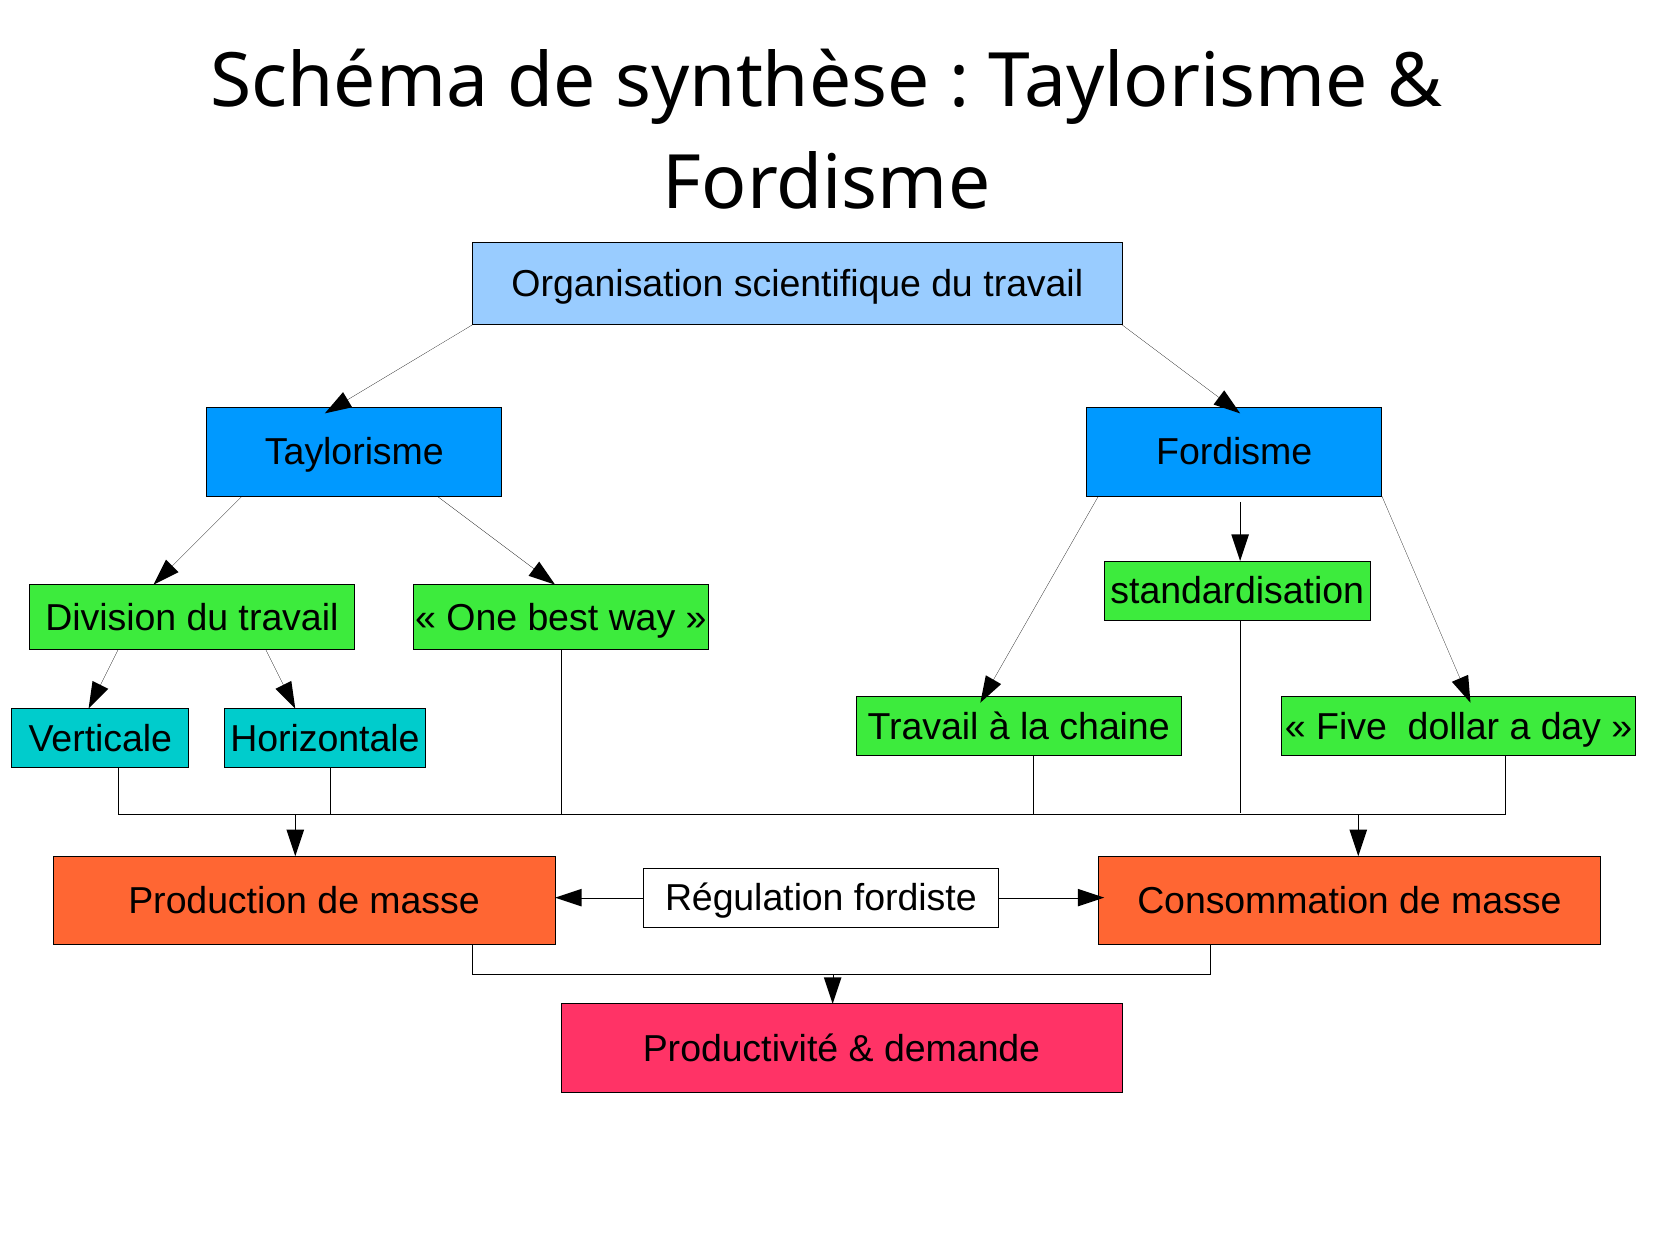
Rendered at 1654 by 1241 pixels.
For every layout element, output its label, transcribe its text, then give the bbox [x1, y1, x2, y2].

text_box Verticale [11, 708, 189, 768]
text_box Productivité & demande [561, 1003, 1123, 1093]
title Schéma de synthèse : Taylorisme & Fordisme [82, 49, 1571, 207]
text_box Fordisme [1086, 407, 1382, 497]
text_box Organisation scientifique du travail [472, 242, 1123, 325]
text_box Taylorisme [206, 407, 502, 497]
text_box standardisation [1104, 561, 1371, 621]
text_box « One best way » [413, 584, 709, 650]
text_box Régulation fordiste [643, 868, 999, 928]
text_box Horizontale [224, 708, 426, 768]
text_box Consommation de masse [1098, 856, 1601, 945]
text_box Division du travail [29, 584, 355, 650]
text_box Travail à la chaine [856, 696, 1182, 756]
text_box « Five dollar a day » [1281, 696, 1636, 756]
text_box Production de masse [53, 856, 556, 945]
